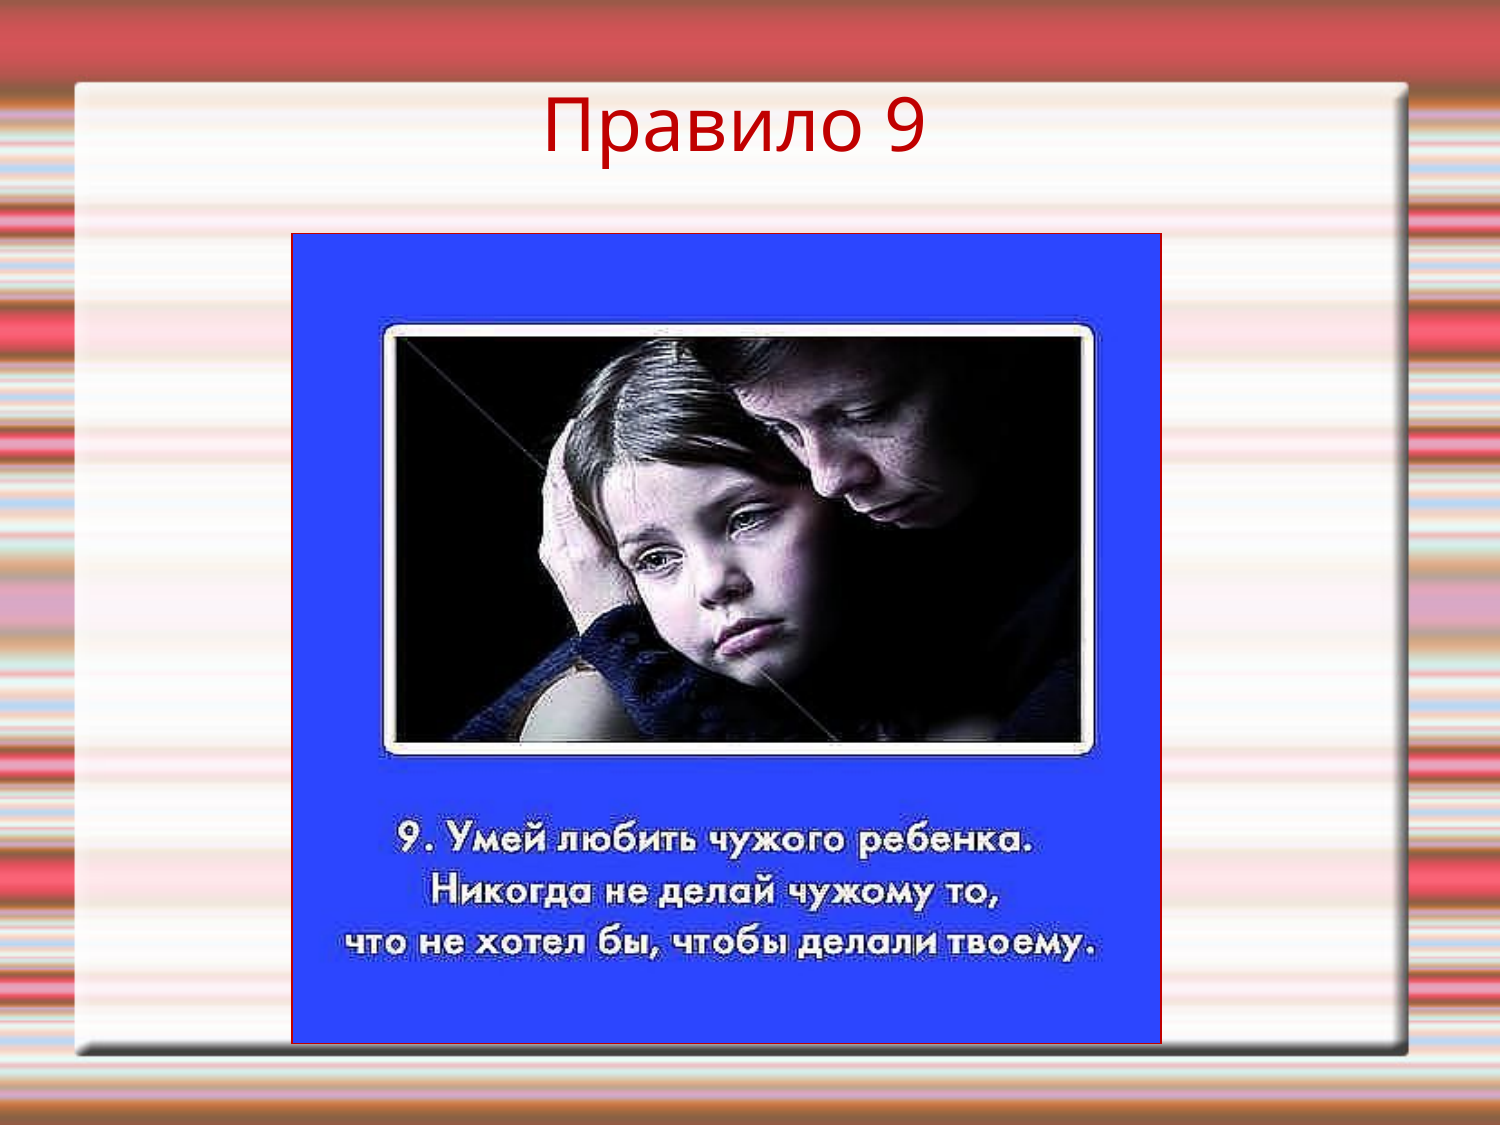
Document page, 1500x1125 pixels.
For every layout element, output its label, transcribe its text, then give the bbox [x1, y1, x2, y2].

picture [0, 0, 1500, 1125]
title Правило 9 [59, 69, 1484, 207]
